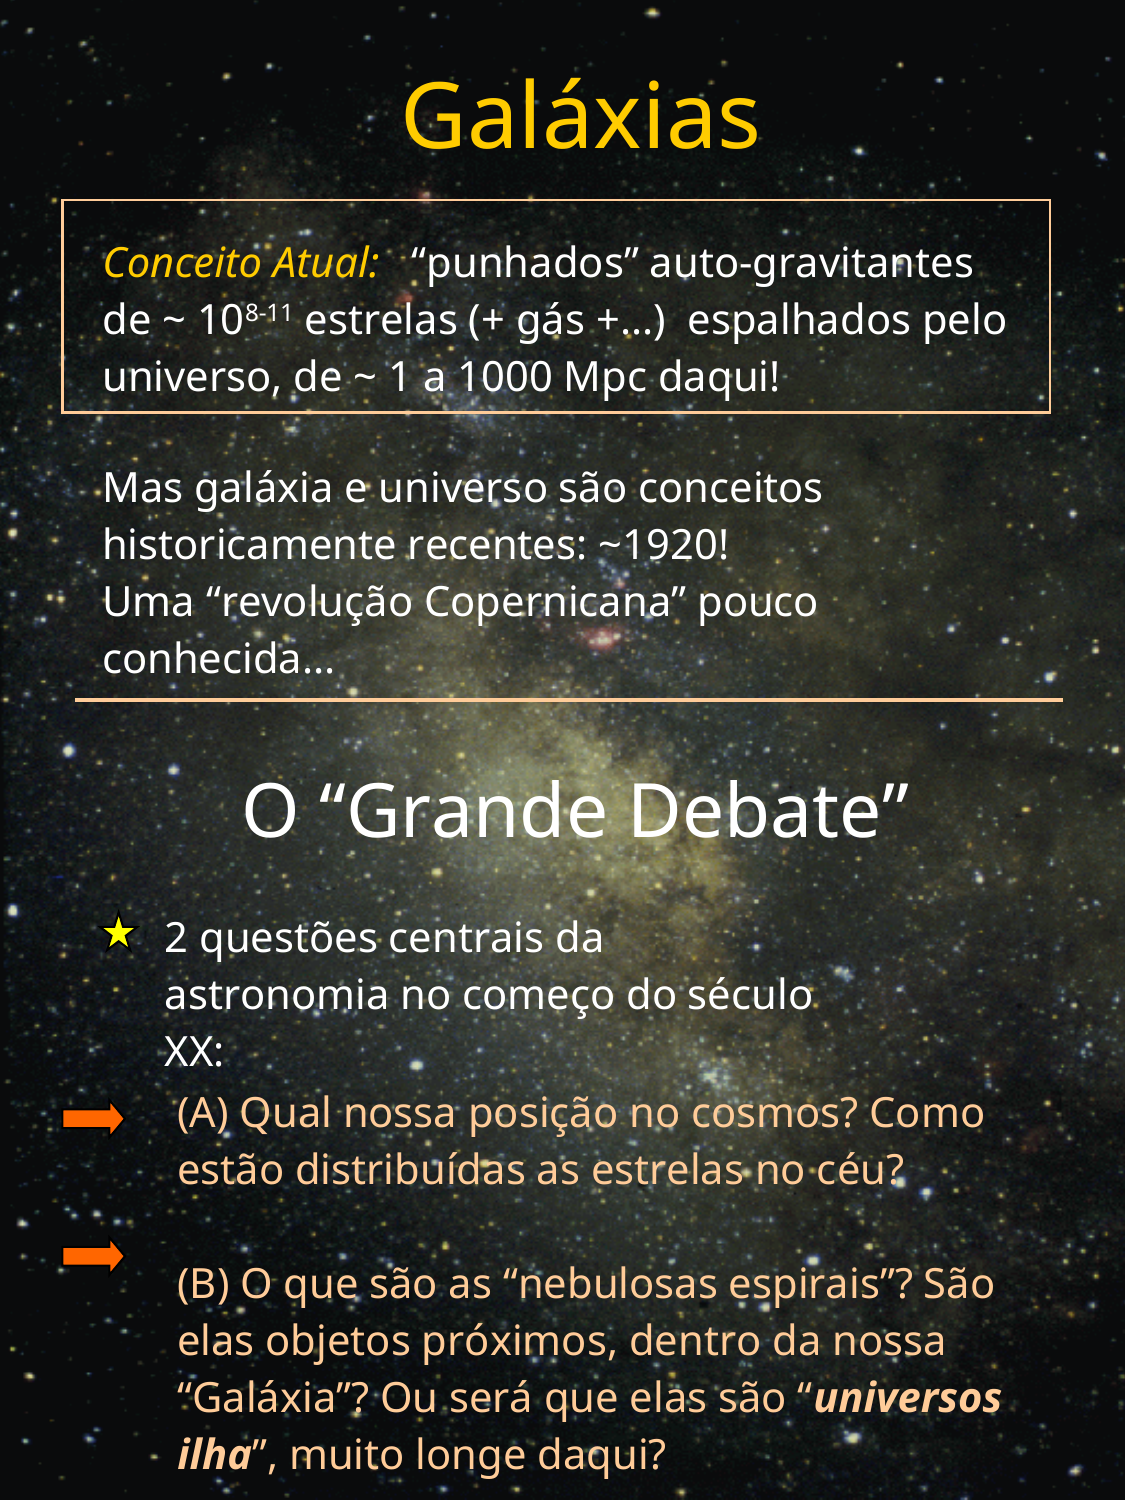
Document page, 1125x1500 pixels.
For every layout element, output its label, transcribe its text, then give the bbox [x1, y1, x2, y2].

text_box Mas galáxia e universo são conceitos historicamente recentes: ~1920! Uma “revolução Copernicana” pouco conhecida... [87, 449, 1063, 625]
title Galáxias [99, 49, 1063, 176]
text_box 2 questões centrais da astronomia no começo do século XX: [149, 899, 850, 1013]
text_box (A) Qual nossa posição no cosmos? Como estão distribuídas as estrelas no céu? (B) O que são as “nebulosas espirais”? São elas objetos próximos, dentro da nossa “Galáxia”? Ou será que elas são “universos ilha”, muito longe daqui? [162, 1074, 1088, 1413]
text_box [99, 912, 138, 951]
text_box [62, 1237, 126, 1276]
text_box [62, 1099, 126, 1138]
text_box O “Grande Debate” [187, 749, 925, 868]
text_box Conceito Atual: “punhados” auto-gravitantes de ~ 108-11 estrelas (+ gás +...) espalhados pelo universo, de ~ 1 a 1000 Mpc daqui! [87, 225, 1034, 411]
